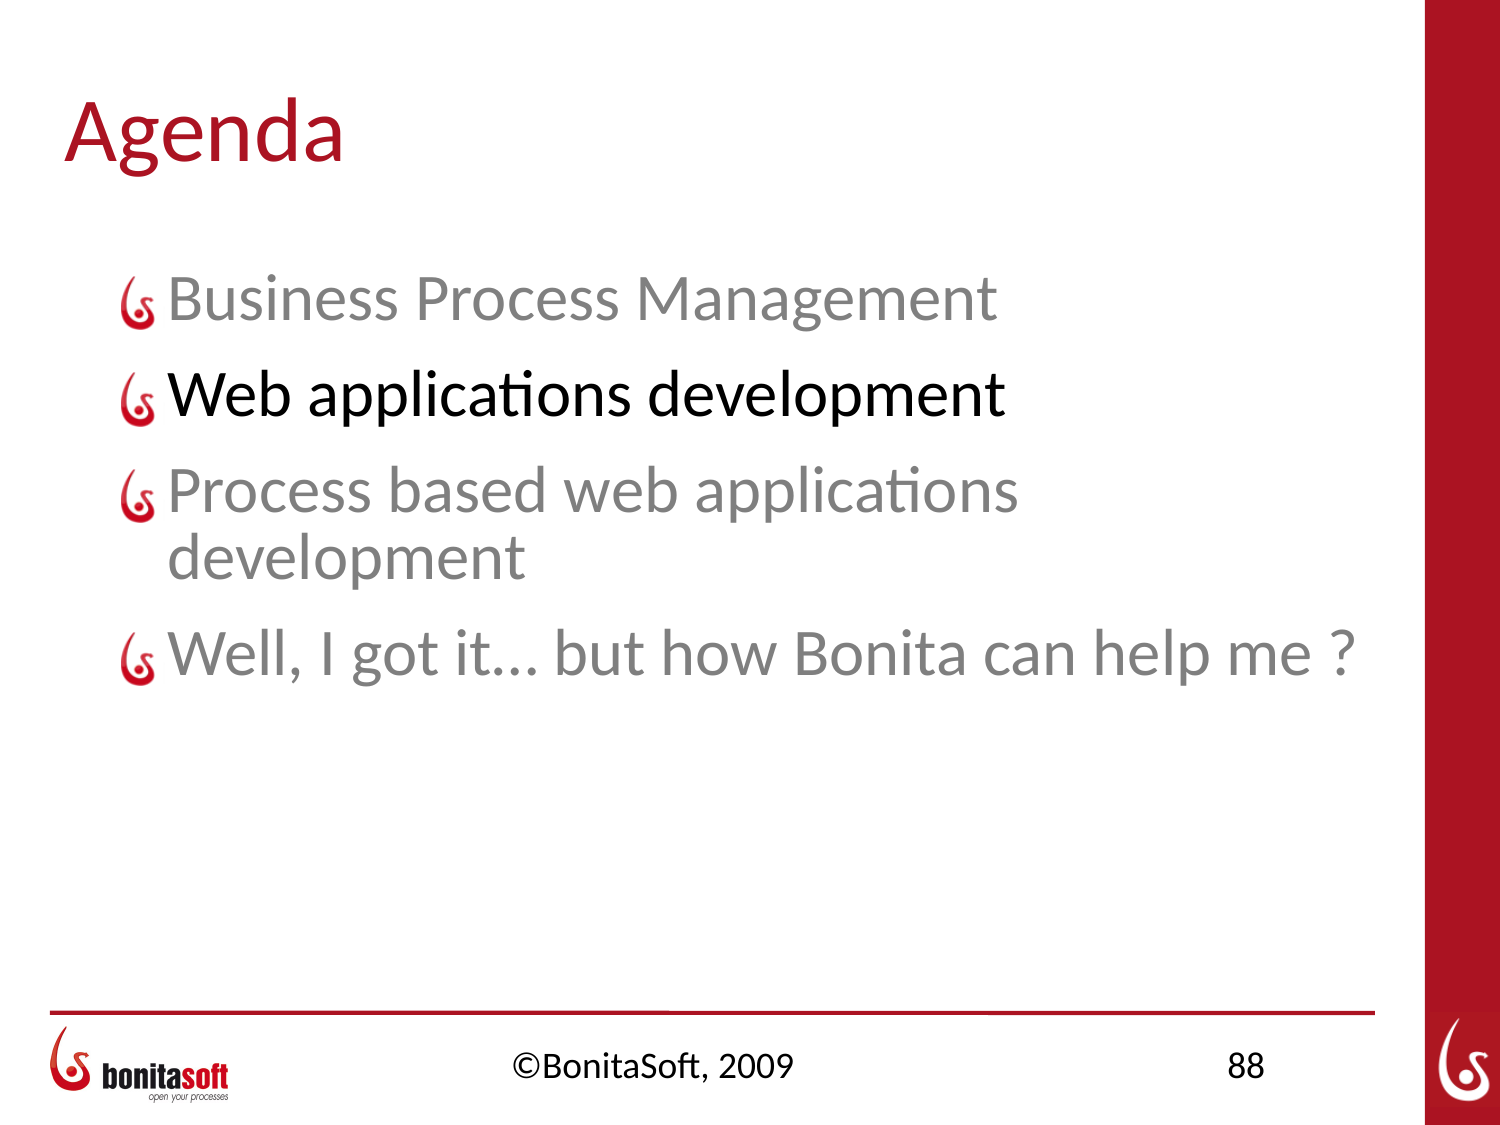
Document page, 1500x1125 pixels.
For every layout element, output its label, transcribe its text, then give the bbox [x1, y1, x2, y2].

list Business Process Management Web applications development Process based web applications development Well, I got it… but how Bonita can help me ? [50, 262, 1375, 1005]
title Agenda [50, 45, 1375, 233]
footer ©BonitaSoft, 2009 [487, 1042, 1175, 1103]
slide_number <numéro><numéro> [1212, 1042, 1375, 1103]
picture [1430, 1012, 1500, 1107]
picture [50, 1026, 228, 1103]
